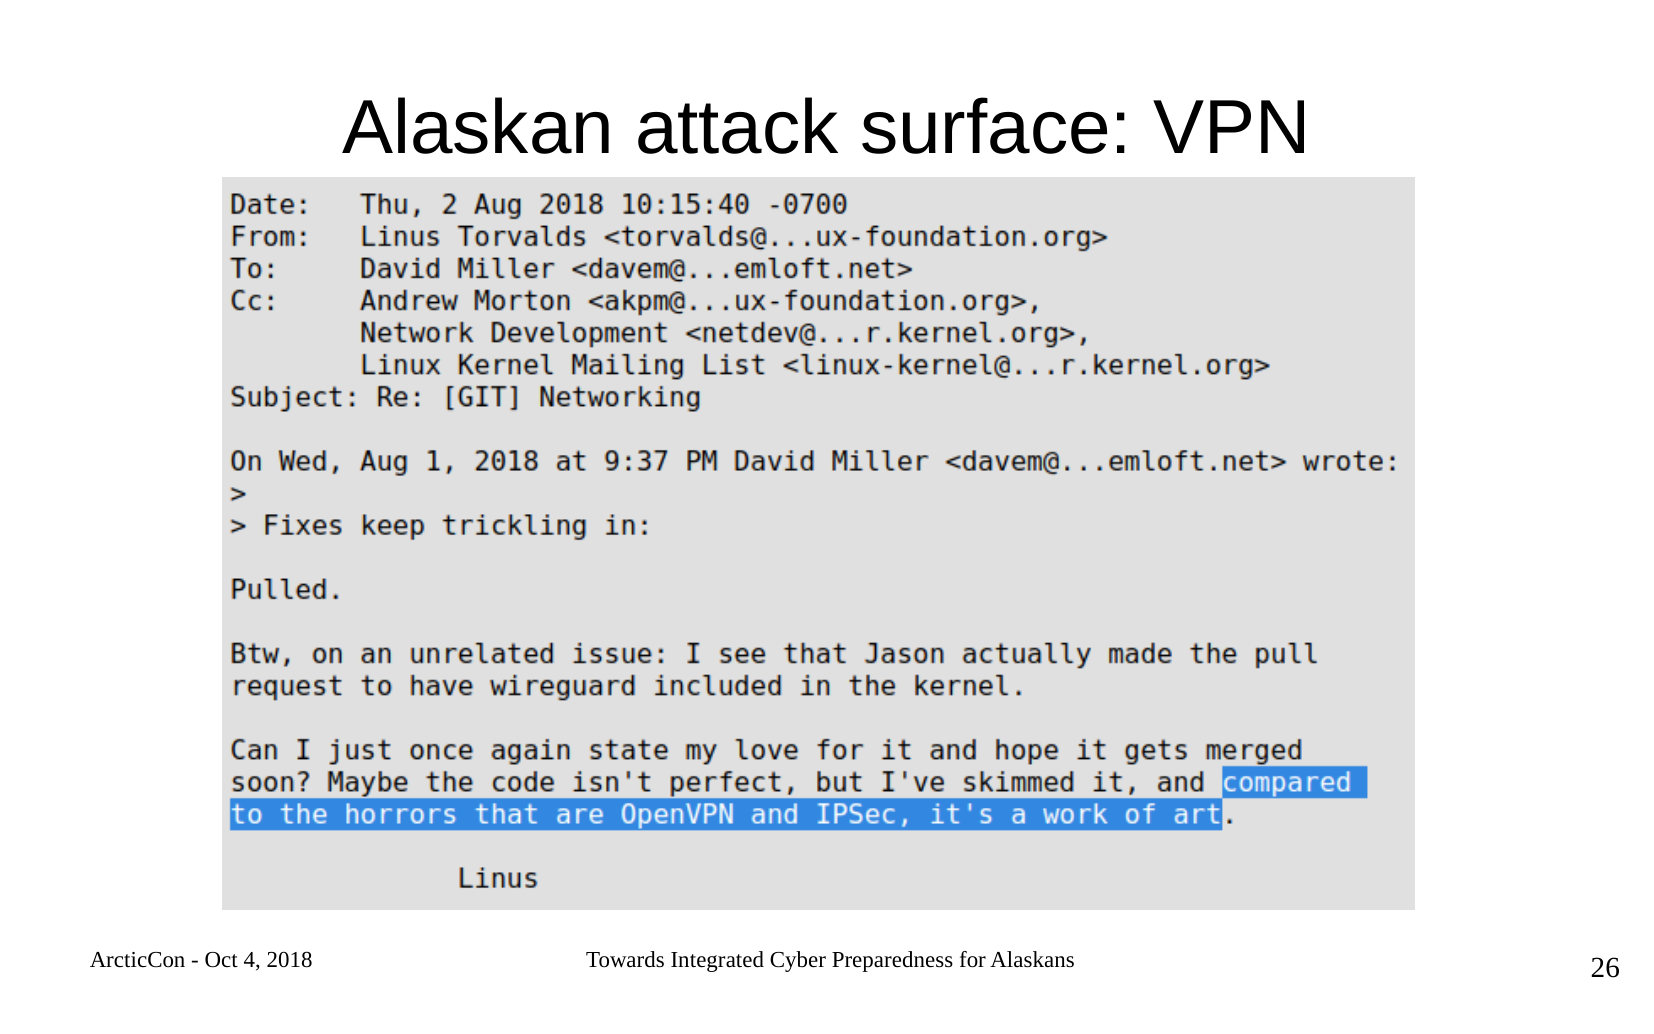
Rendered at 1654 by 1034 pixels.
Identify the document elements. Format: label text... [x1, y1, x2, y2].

subtitle Mitigations [82, 195, 1636, 986]
text_box <number> [1560, 951, 1621, 1023]
picture [222, 177, 1415, 910]
title Alaskan attack surface: VPN [82, 41, 1571, 195]
